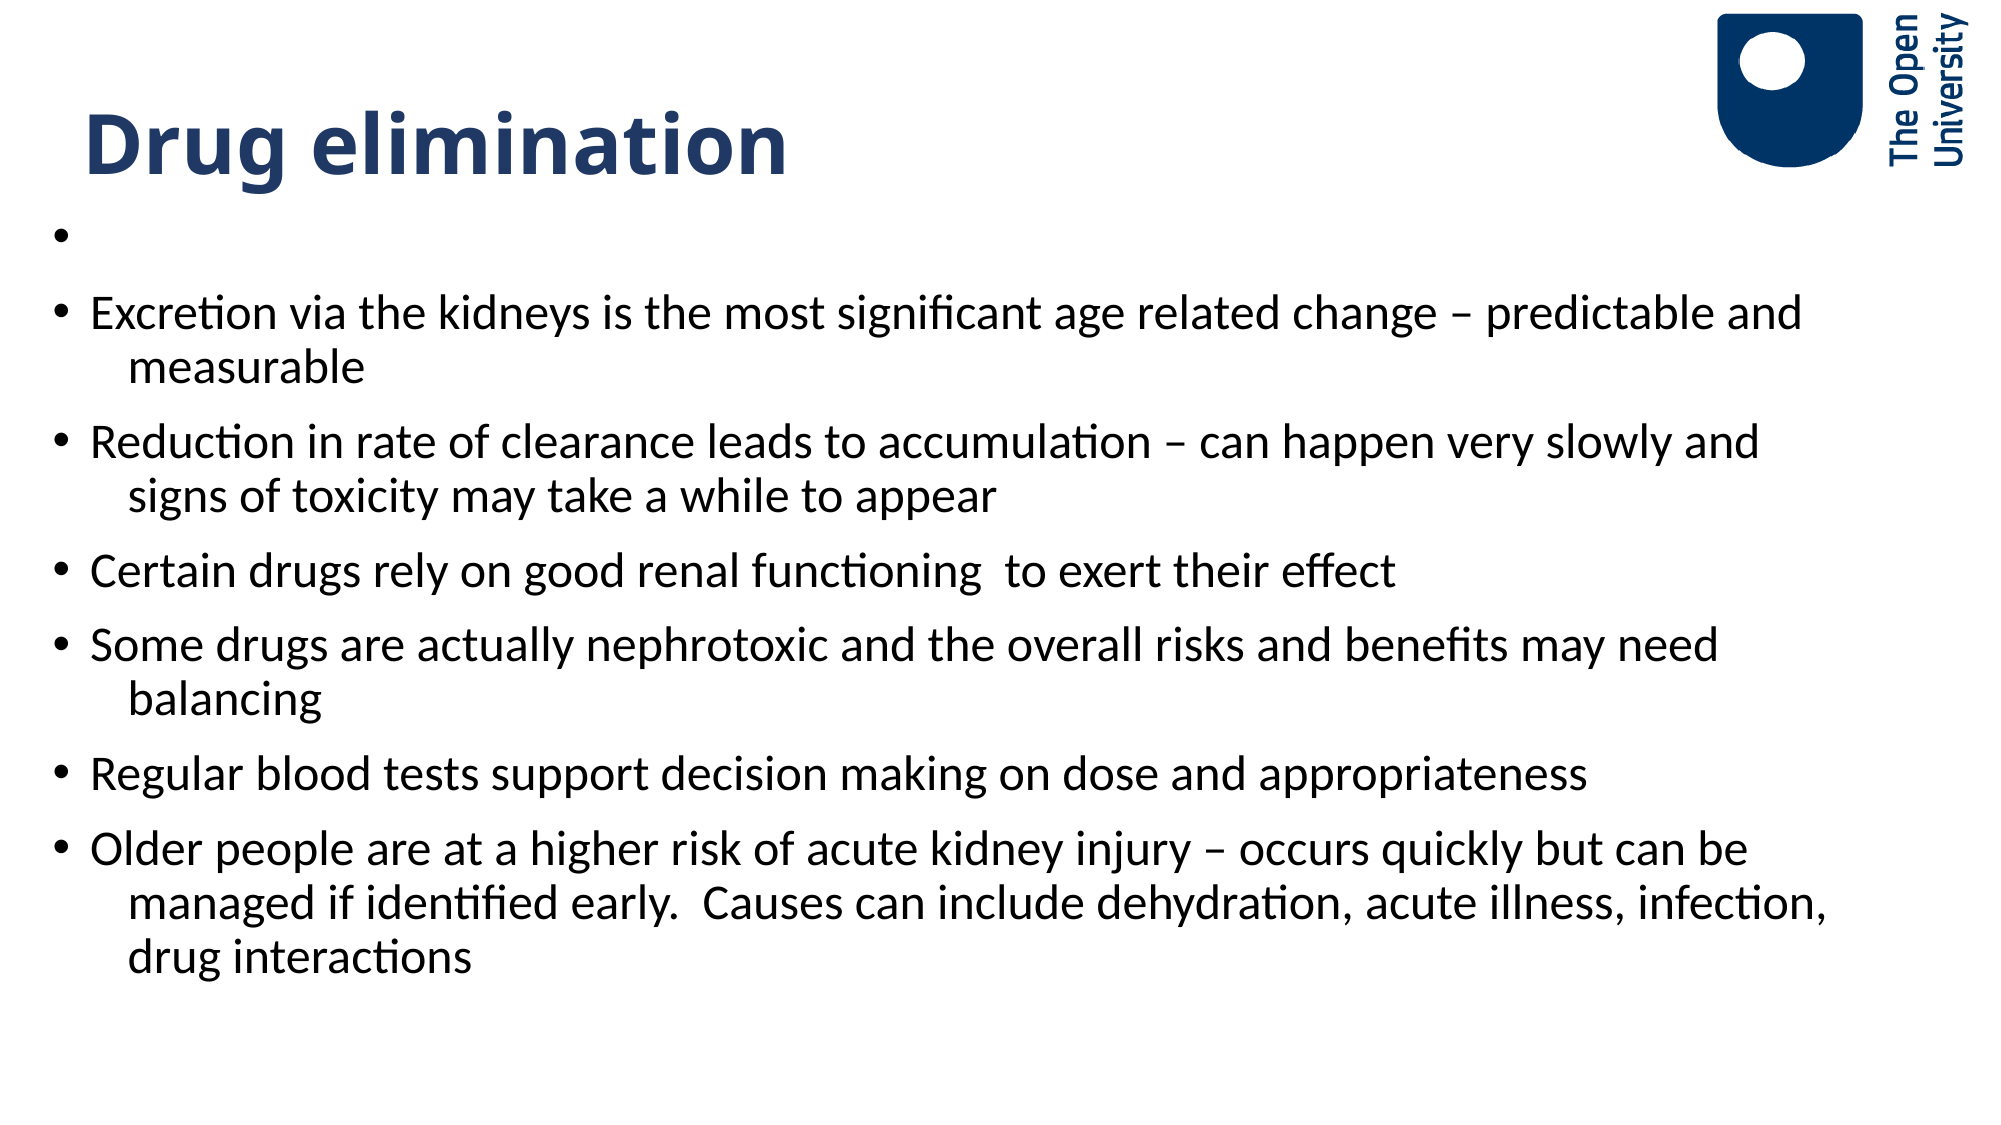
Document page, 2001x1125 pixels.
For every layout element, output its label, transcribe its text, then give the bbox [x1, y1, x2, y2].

picture [1716, 10, 1971, 170]
title Drug elimination [67, 38, 1793, 198]
list Excretion via the kidneys is the most significant age related change – predictable and measurable Reduction in rate of clearance leads to accumulation – can happen very slowly and signs of toxicity may take a while to appear Certain drugs rely on good renal functioning to exert their effect Some drugs are actually nephrotoxic and the overall risks and benefits may need balancing Regular blood tests support decision making on dose and appropriateness Older people are at a higher risk of acute kidney injury – occurs quickly but can be managed if identified early. Causes can include dehydration, acute illness, infection, drug interactions [37, 198, 1851, 1087]
